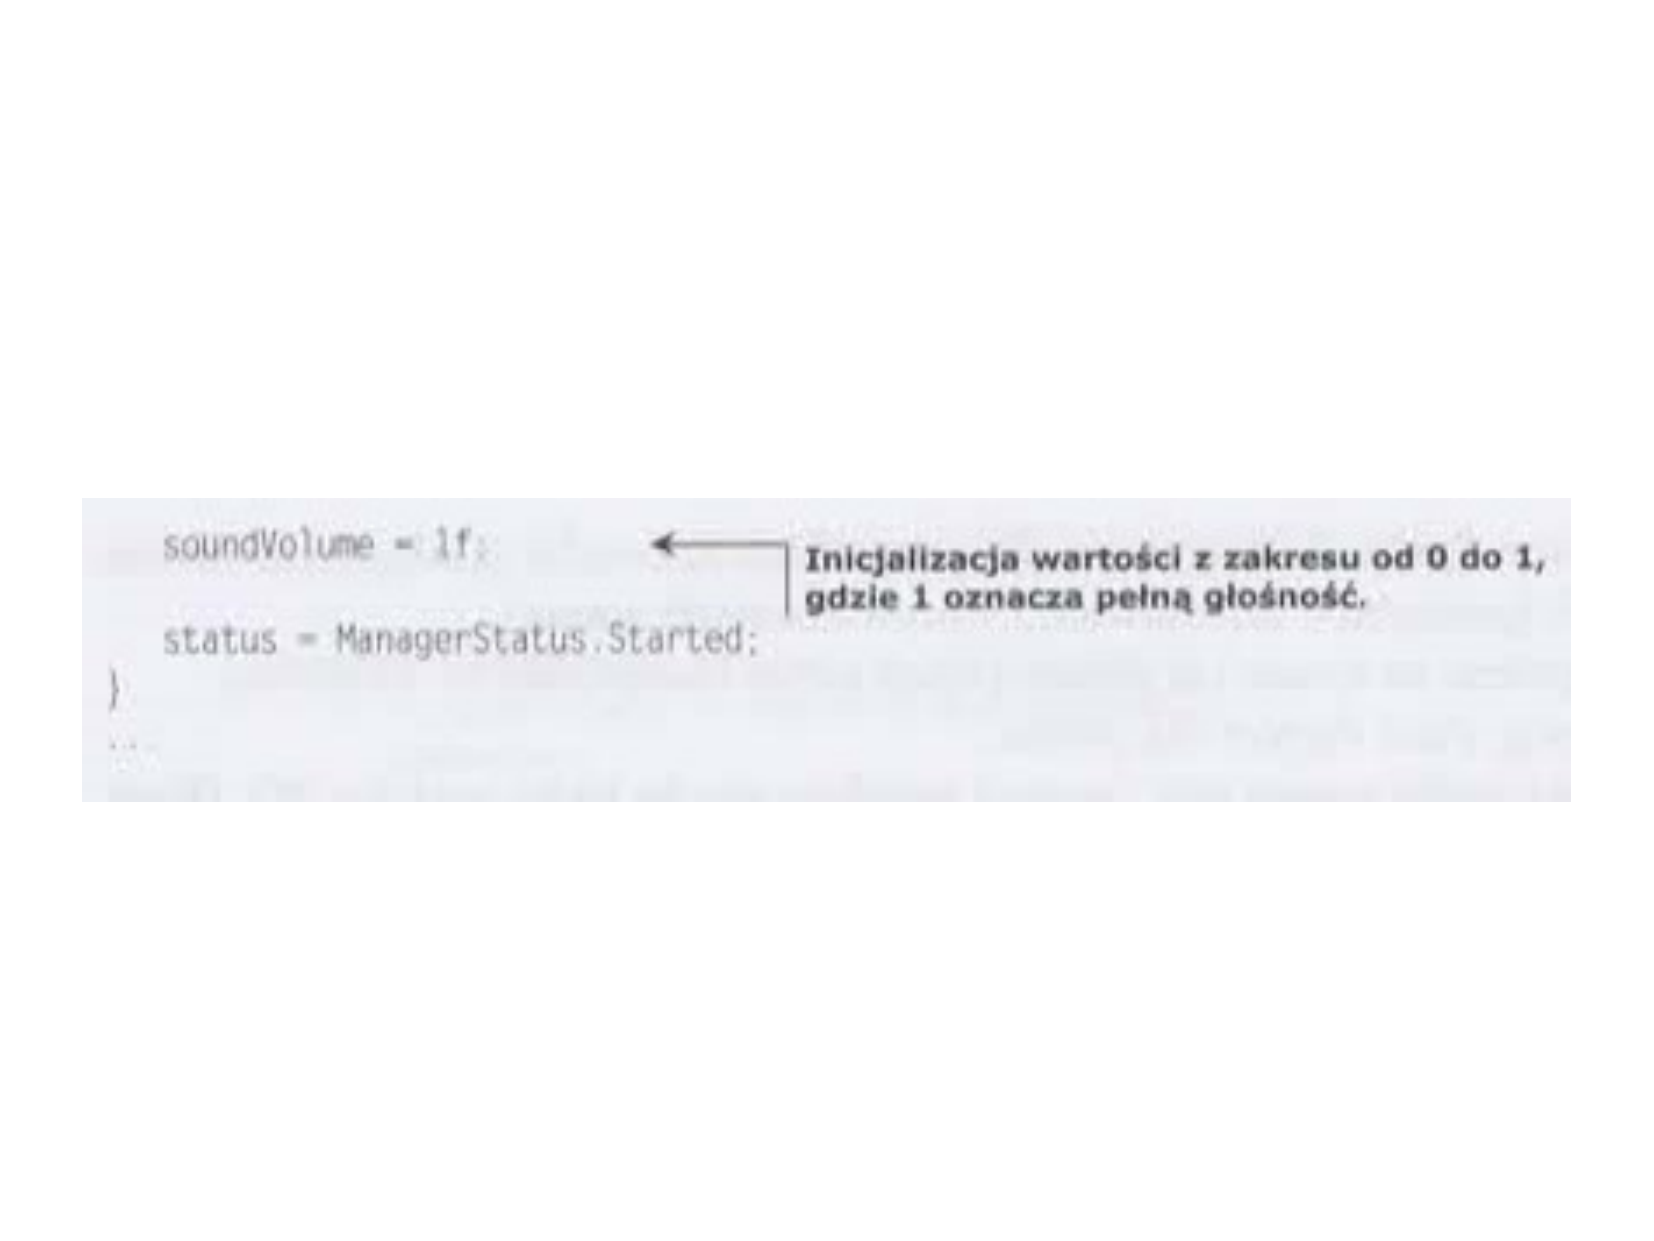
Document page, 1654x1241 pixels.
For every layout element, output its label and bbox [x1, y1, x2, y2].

picture [82, 498, 1571, 802]
